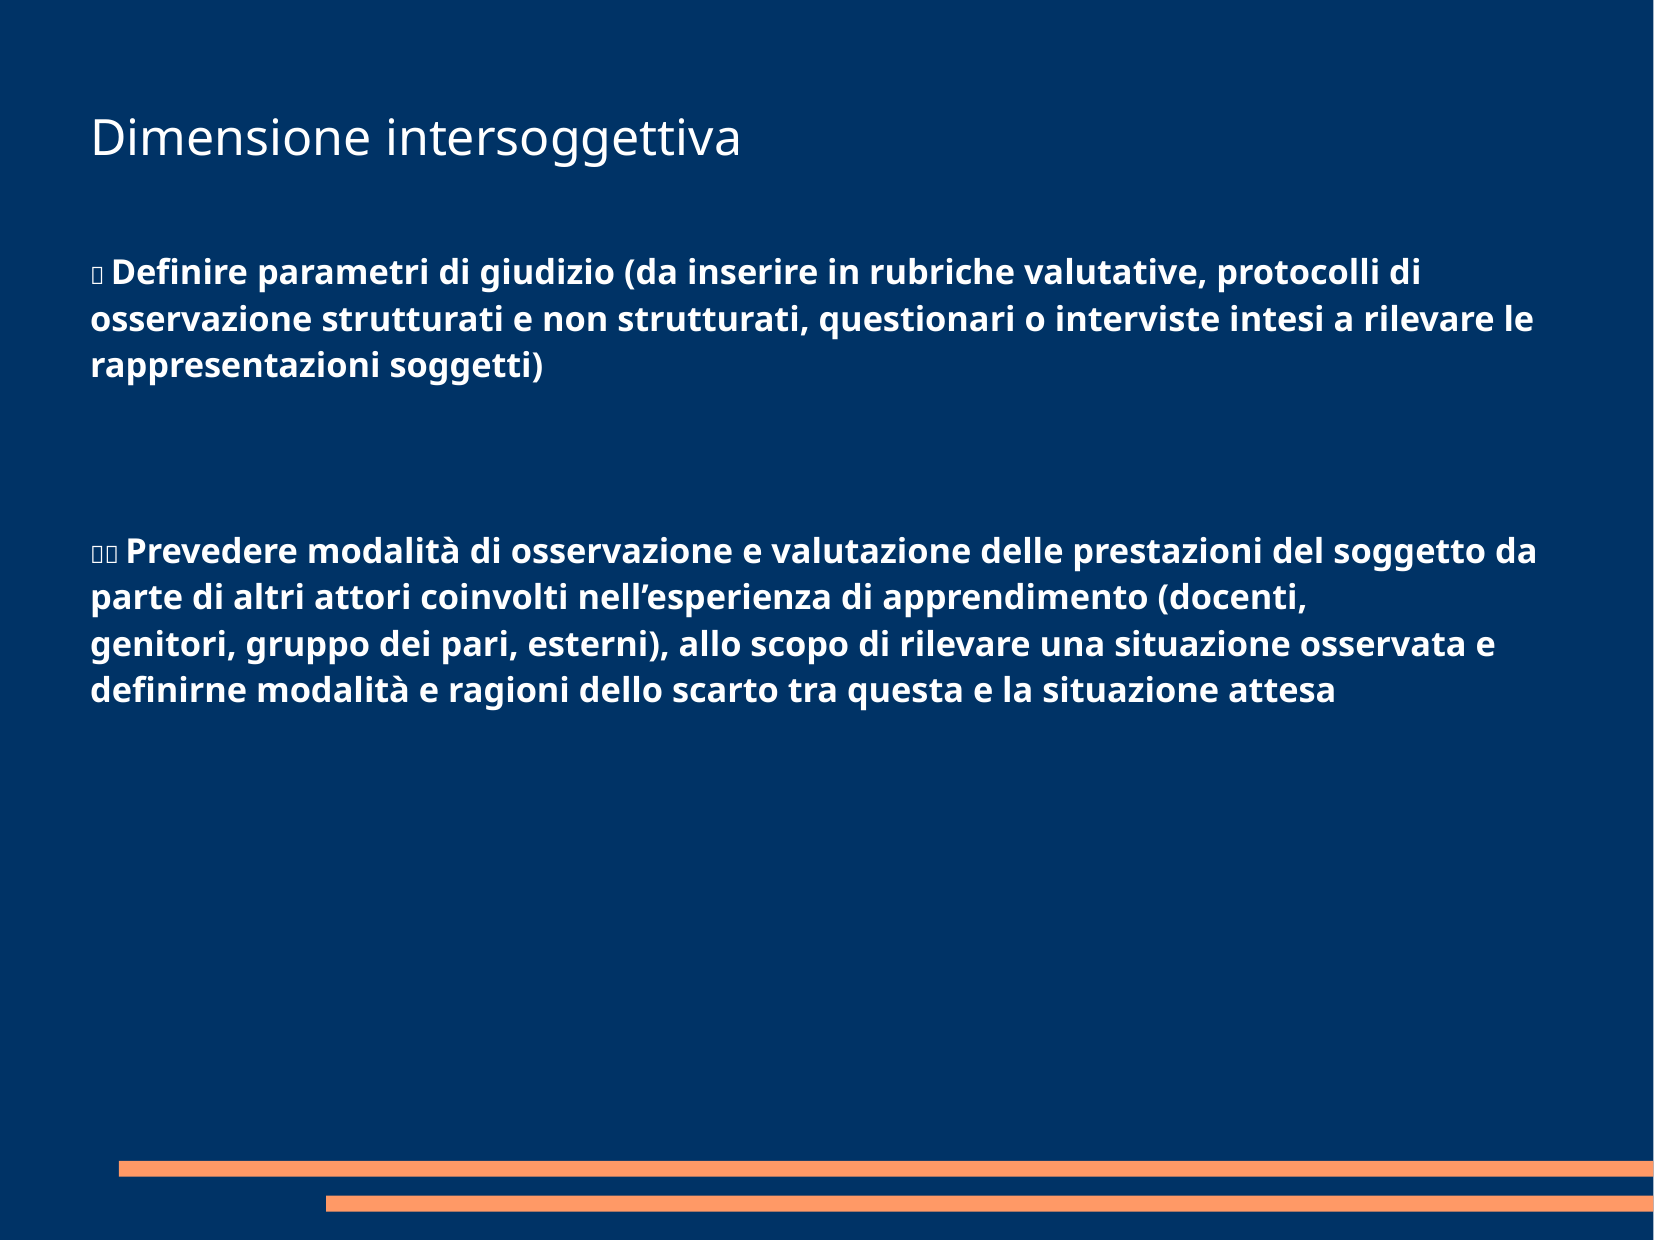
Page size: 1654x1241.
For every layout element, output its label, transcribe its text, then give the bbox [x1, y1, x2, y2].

text_box Dimensione intersoggettiva 􀂄 Definire parametri di giudizio (da inserire in rubriche valutative, protocolli di osservazione strutturati e non strutturati, questionari o interviste intesi a rilevare le rappresentazioni soggetti) 􀂄􀂄 Prevedere modalità di osservazione e valutazione delle prestazioni del soggetto da parte di altri attori coinvolti nell’esperienza di apprendimento (docenti, genitori, gruppo dei pari, esterni), allo scopo di rilevare una situazione osservata e definirne modalità e ragioni dello scarto tra questa e la situazione attesa [75, 94, 1571, 1094]
